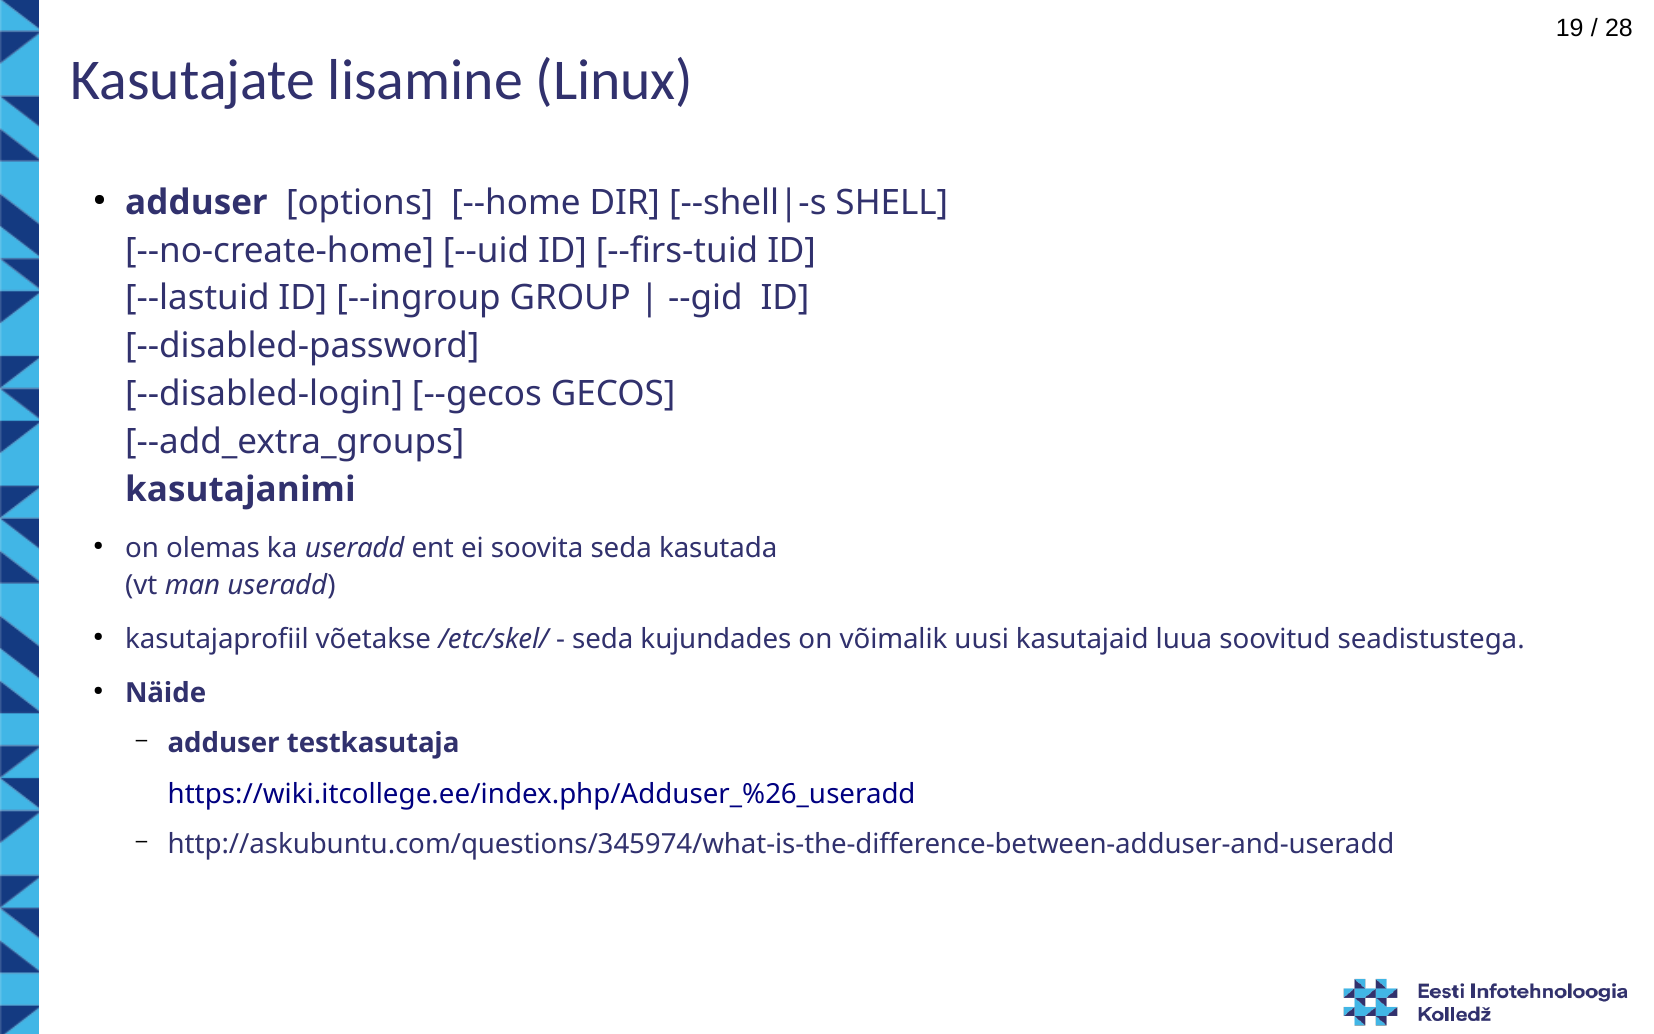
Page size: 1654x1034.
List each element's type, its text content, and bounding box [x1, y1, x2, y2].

list adduser [options] [--home DIR] [--shell|-s SHELL] [--no-create-home] [--uid ID] [--firs‐tuid ID] [--lastuid ID] [--ingroup GROUP | --gid ID] [--disabled-password] [--disabled-login] [--gecos GECOS] [--add_extra_groups] kasutajanimi on olemas ka useradd ent ei soovita seda kasutada (vt man useradd) kasutajaprofiil võetakse /etc/skel/ - seda kujundades on võimalik uusi kasutajaid luua soovitud seadistustega. Näide adduser testkasutaja https://wiki.itcollege.ee/index.php/Adduser_%26_useradd http://askubuntu.com/questions/345974/what-is-the-difference-between-adduser-and-useradd [82, 176, 1538, 895]
title Kasutajate lisamine (Linux) [70, 41, 1630, 130]
